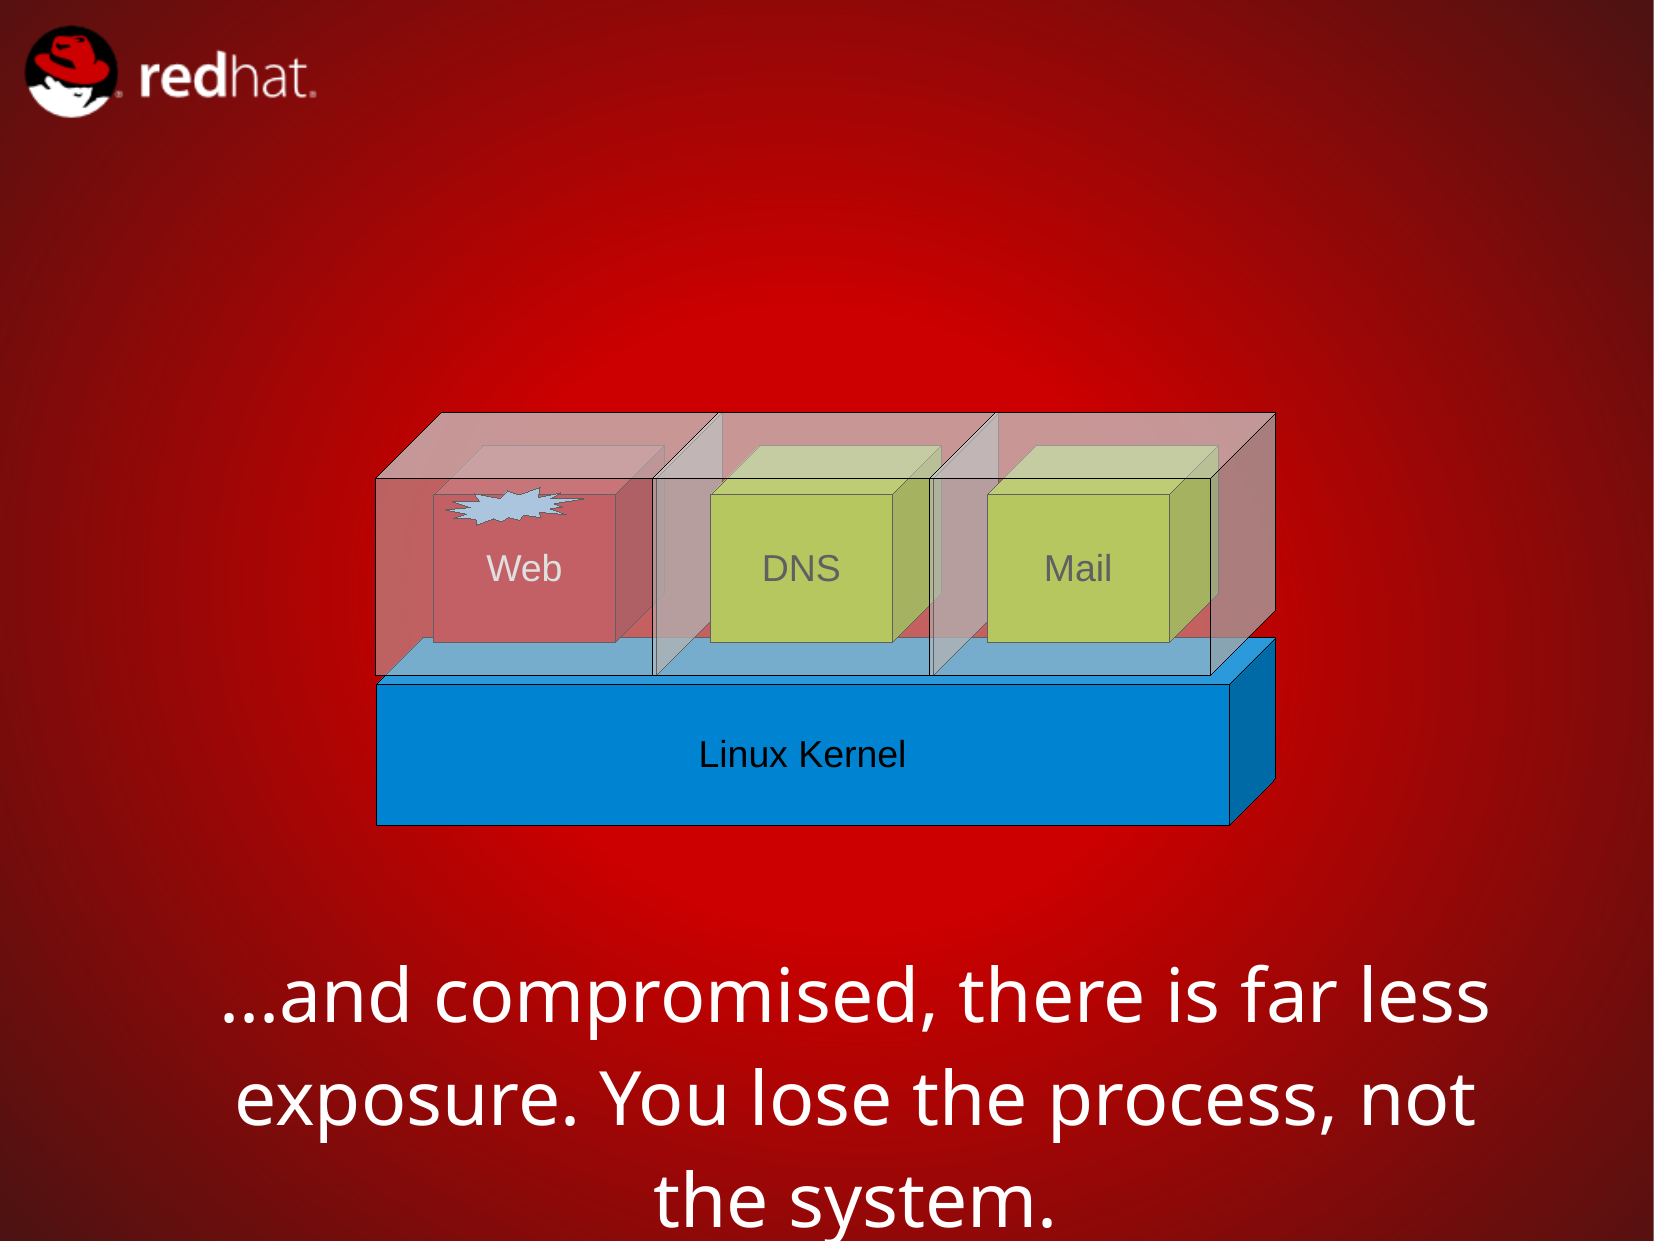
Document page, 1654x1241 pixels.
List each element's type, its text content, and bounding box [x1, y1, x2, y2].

text_box [375, 412, 1276, 676]
text_box ...and compromised, there is far less exposure. You lose the process, not the system. [192, 935, 1520, 1212]
picture [841, 1212, 846, 1221]
picture [0, 0, 1654, 1241]
text_box Linux Kernel [376, 685, 1229, 826]
